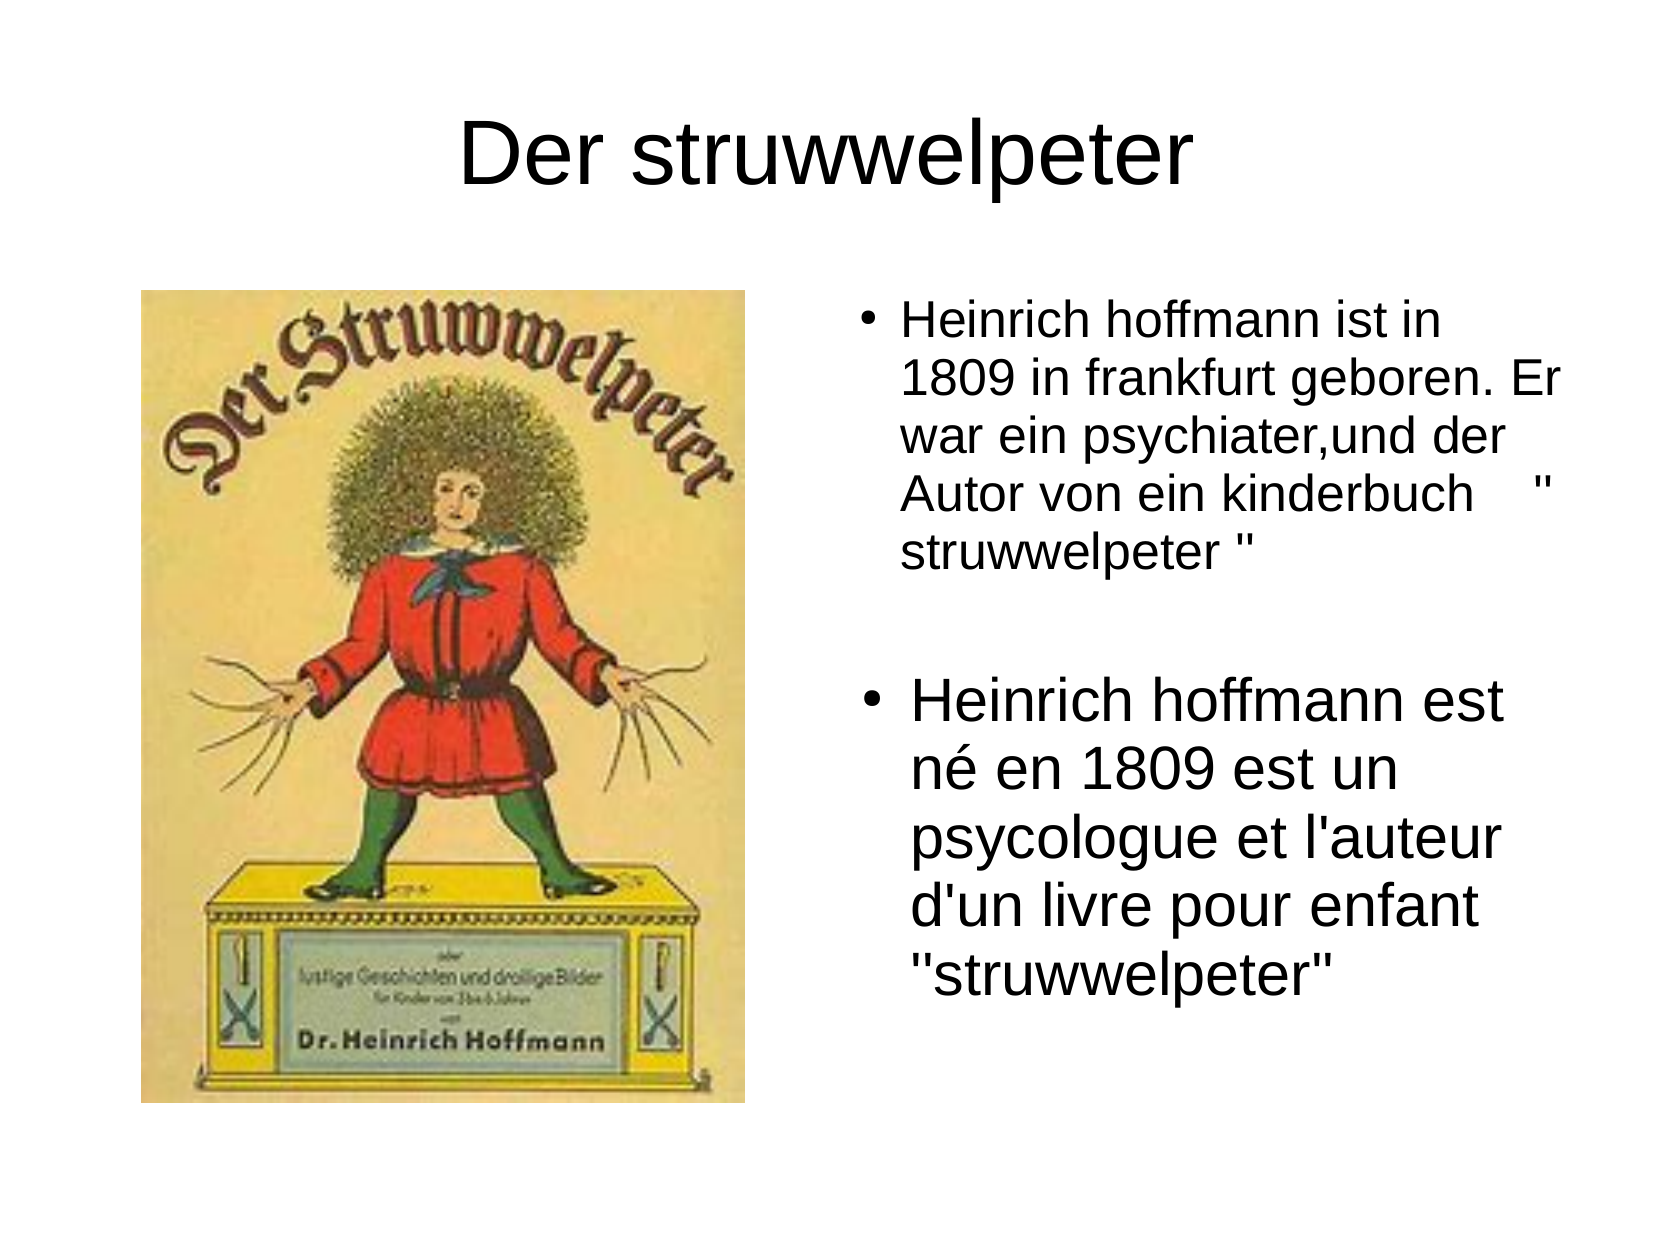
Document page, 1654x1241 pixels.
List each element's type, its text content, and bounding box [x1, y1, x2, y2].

picture [141, 290, 745, 1103]
title Der struwwelpeter [82, 49, 1571, 257]
list Heinrich hoffmann ist in 1809 in frankfurt geboren. Er war ein psychiater,und der Autor von ein kinderbuch '' struwwelpeter '' [845, 290, 1572, 634]
list Heinrich hoffmann est né en 1809 est un psycologue et l'auteur d'un livre pour enfant ''struwwelpeter'' [845, 665, 1572, 1009]
